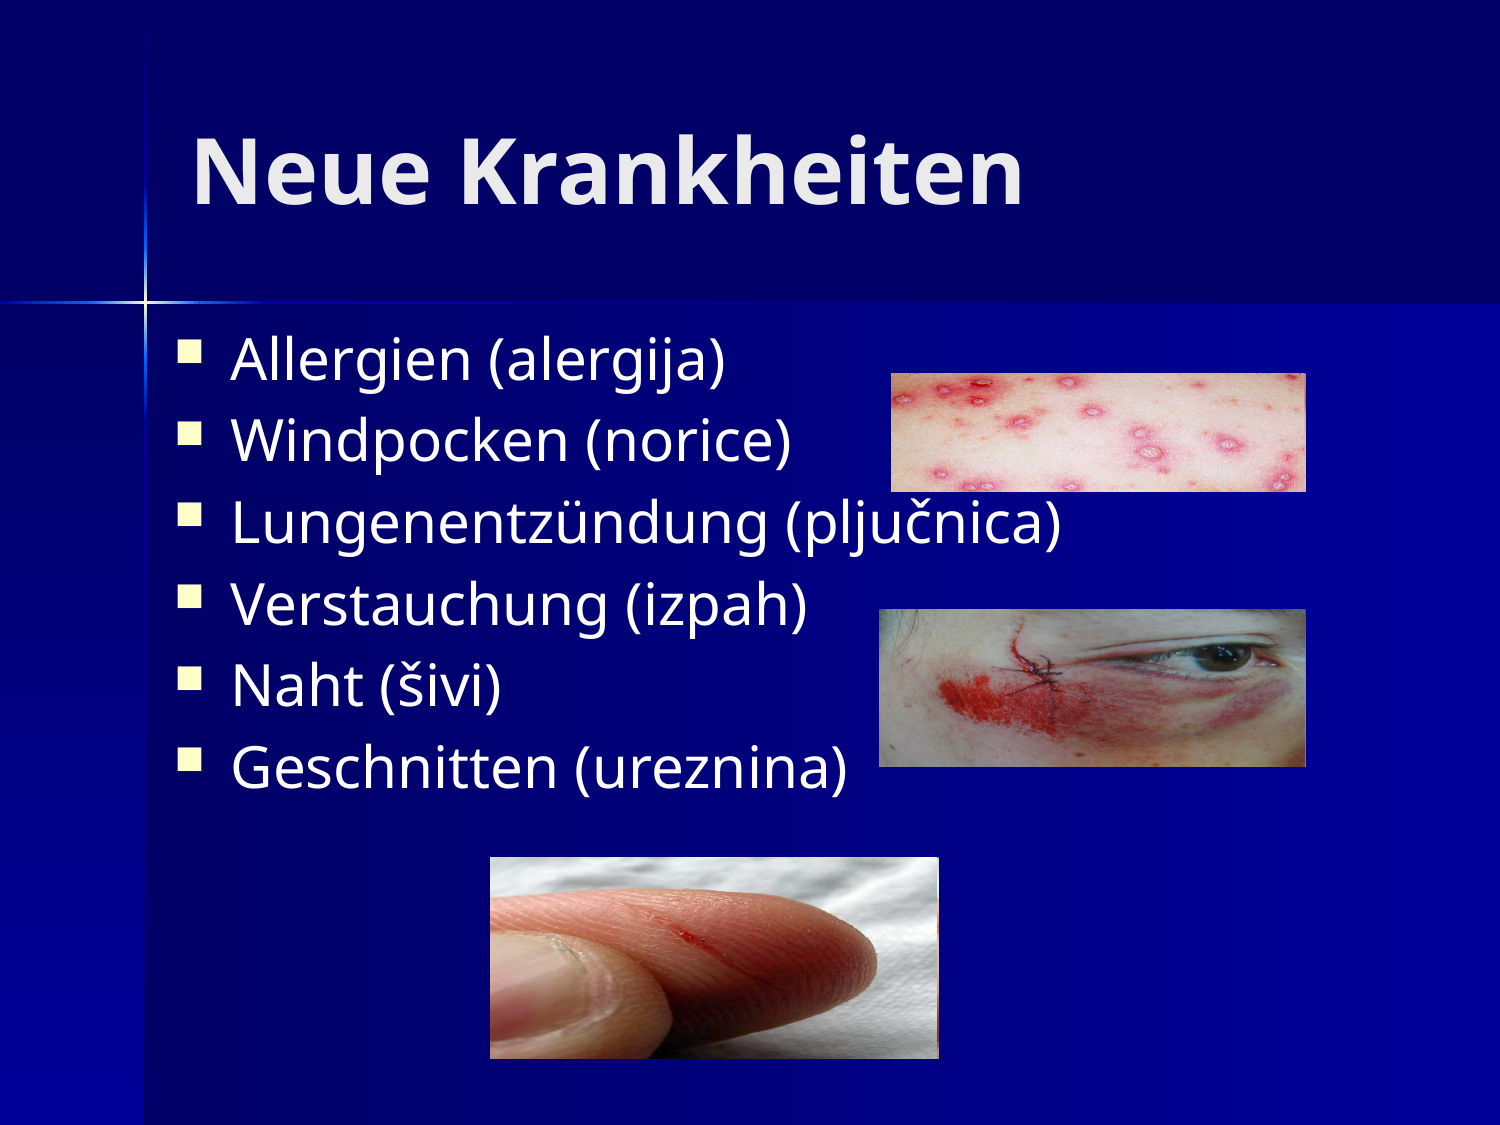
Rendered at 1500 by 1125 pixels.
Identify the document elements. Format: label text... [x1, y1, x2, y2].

picture [891, 373, 1306, 492]
title Neue Krankheiten [174, 50, 1413, 285]
picture [490, 857, 939, 1059]
picture [879, 609, 1306, 767]
list Allergien (alergija) Windpocken (norice) Lungenentzündung (pljučnica) Verstauchung (izpah) Naht (šivi) Geschnitten (ureznina) [159, 314, 1081, 990]
